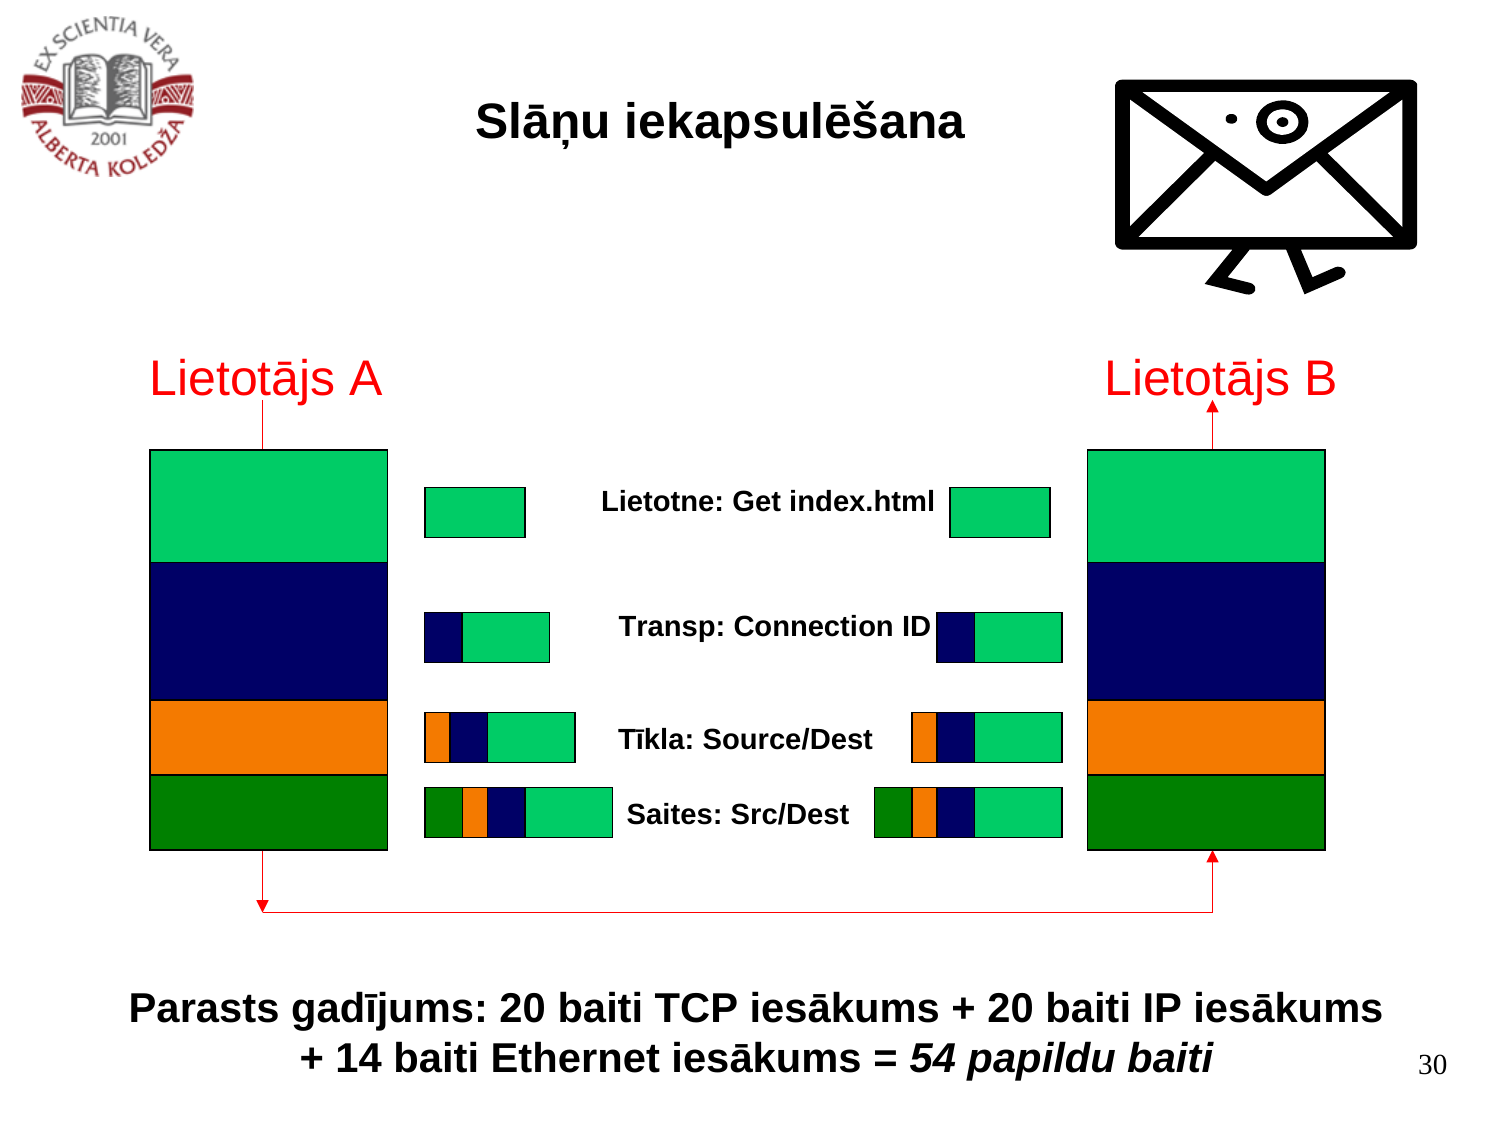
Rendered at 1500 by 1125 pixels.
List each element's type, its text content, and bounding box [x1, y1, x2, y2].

text_box Parasts gadījums: 20 baiti TCP iesākums + 20 baiti IP iesākums + 14 baiti Ethernet iesākums = 54 papildu baiti [66, 973, 1447, 1089]
text_box [1087, 449, 1326, 850]
text_box <skaitlis> [1312, 1037, 1463, 1101]
text_box [424, 712, 570, 763]
text_box Transp: Connection ID [603, 599, 947, 651]
text_box Saites: Src/Dest [611, 787, 865, 838]
picture [21, 16, 194, 177]
text_box Lietotne: Get index.html [586, 474, 952, 526]
text_box [424, 487, 525, 538]
text_box [150, 449, 388, 850]
text_box [424, 787, 611, 838]
text_box Lietotājs B [1089, 337, 1353, 413]
text_box [949, 487, 1050, 538]
text_box [912, 712, 1063, 763]
text_box [424, 612, 550, 663]
text_box Lietotājs A [134, 337, 399, 413]
text_box [874, 787, 1063, 838]
text_box Tīkla: Source/Dest [570, 712, 889, 763]
title Slāņu iekapsulēšana [50, 62, 1374, 175]
text_box [937, 612, 1063, 663]
picture [1115, 79, 1418, 296]
